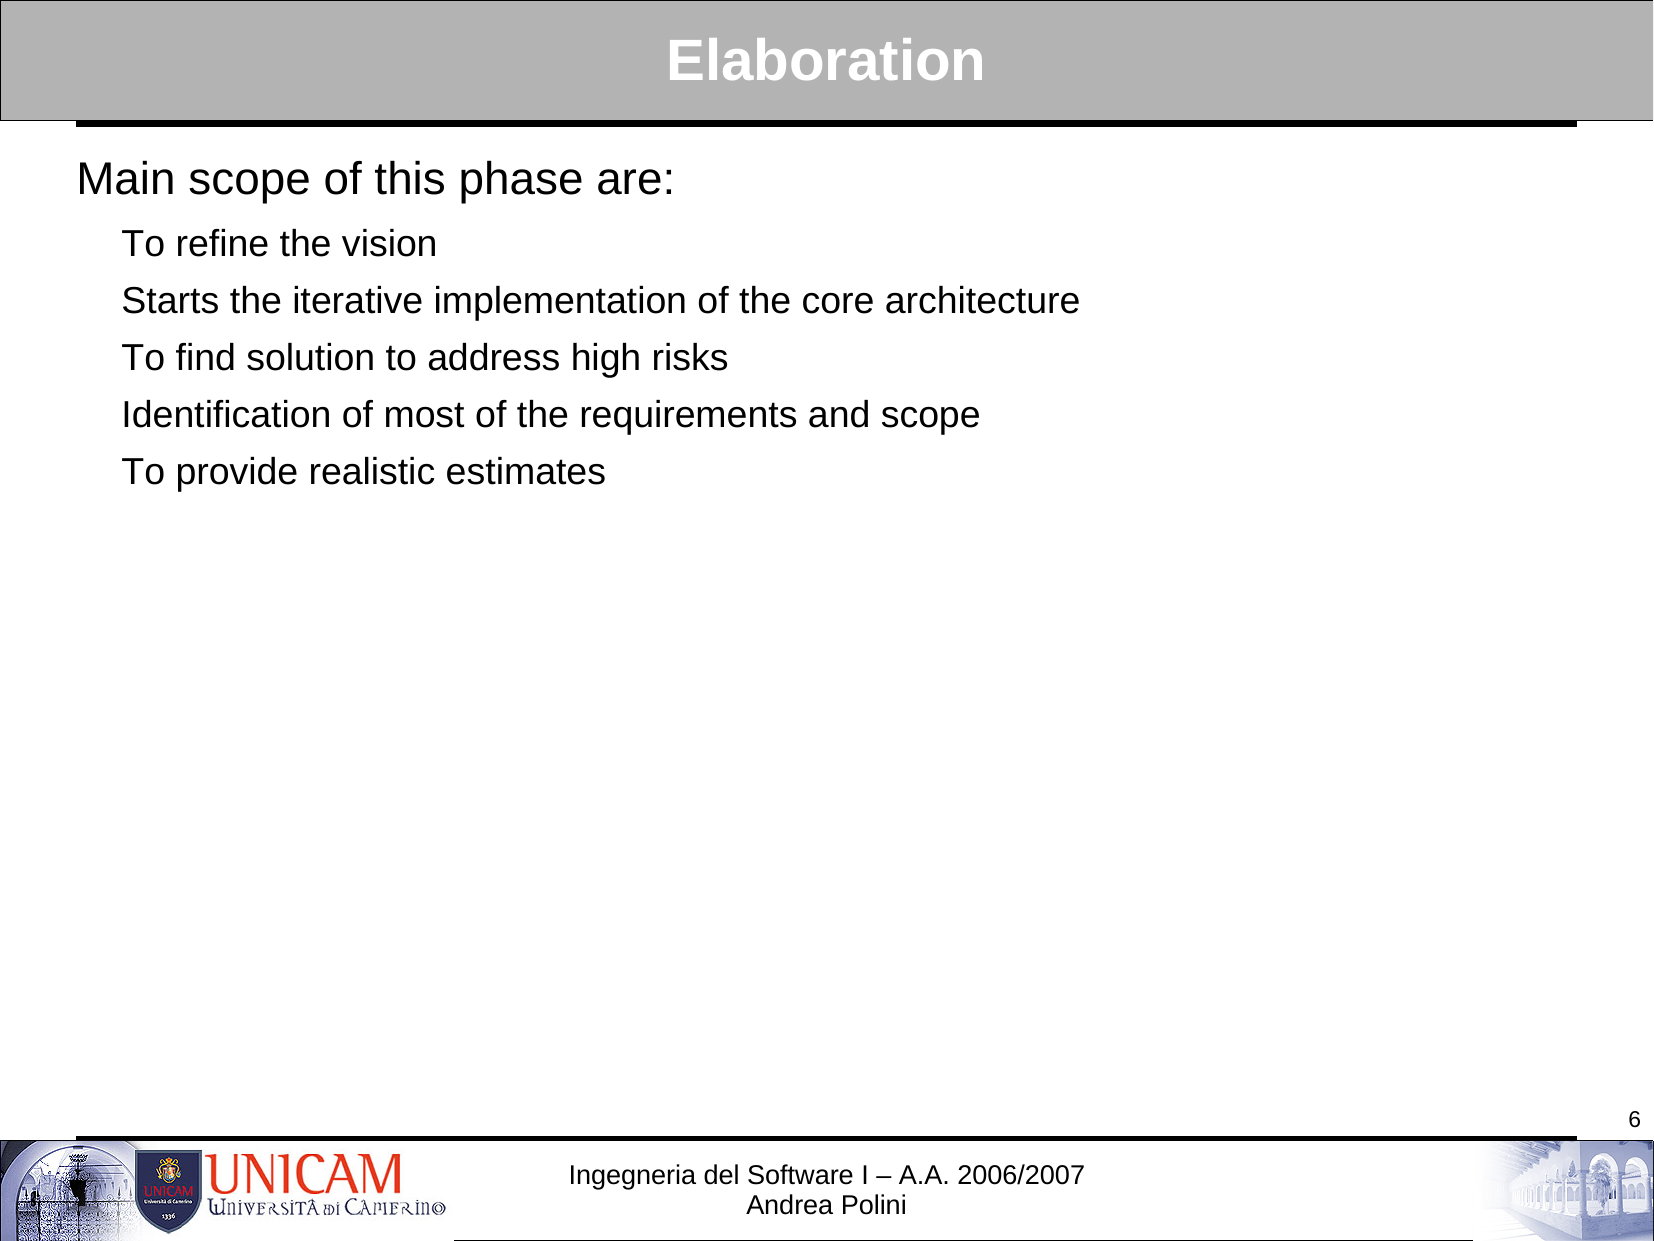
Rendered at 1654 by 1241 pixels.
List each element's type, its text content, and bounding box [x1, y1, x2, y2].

list Main scope of this phase are: To refine the vision Starts the iterative implementation of the core architecture To find solution to address high risks Identification of most of the requirements and scope To provide realistic estimates [76, 152, 1577, 671]
picture [1473, 1141, 1654, 1241]
picture [0, 1141, 454, 1241]
title Elaboration [0, 0, 1653, 121]
